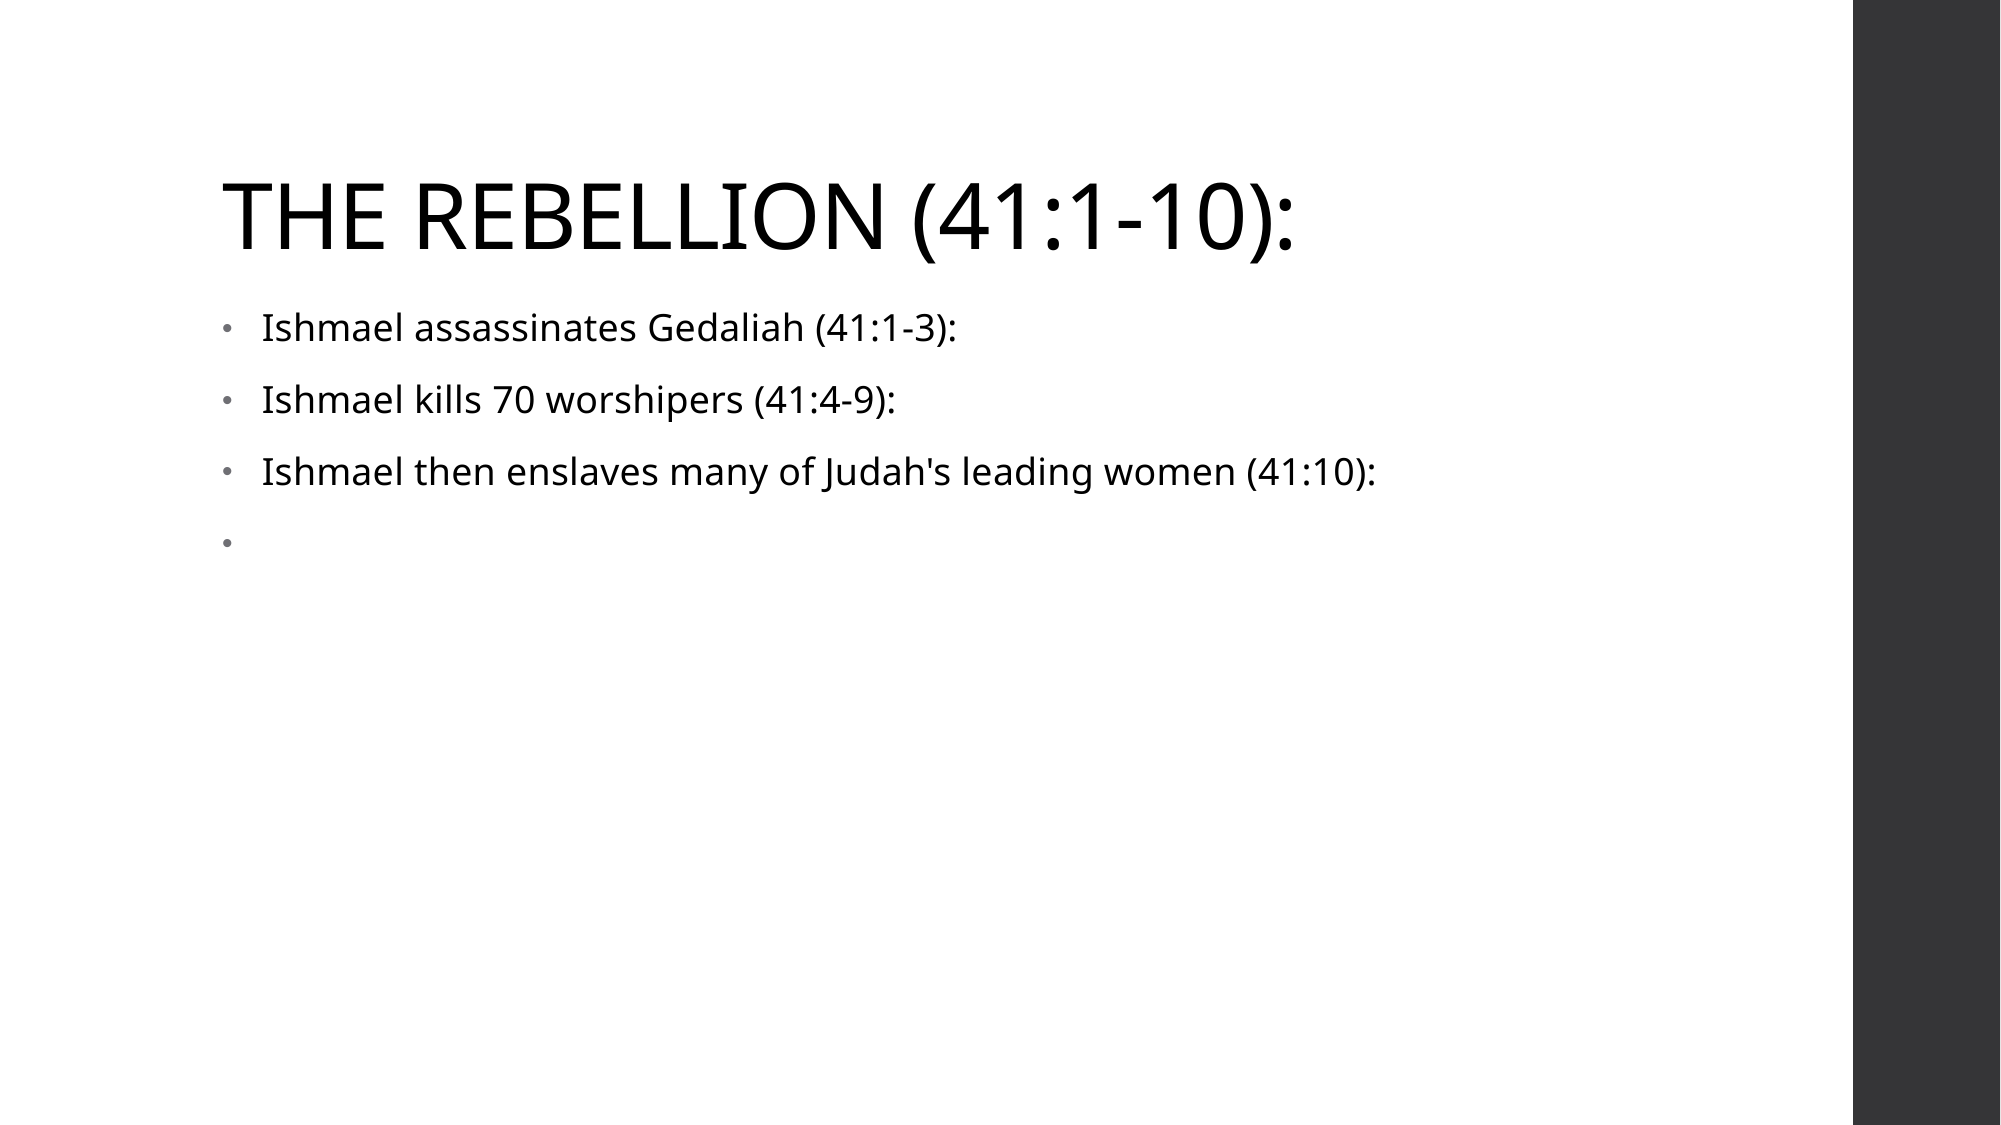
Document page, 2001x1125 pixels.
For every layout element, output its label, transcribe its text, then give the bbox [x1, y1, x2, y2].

title THE REBELLION (41:1-10): [206, 60, 1797, 278]
list Ishmael assassinates Gedaliah (41:1-3): Ishmael kills 70 worshipers (41:4-9): Ishmael then enslaves many of Judah's leading women (41:10): [206, 299, 1617, 1014]
